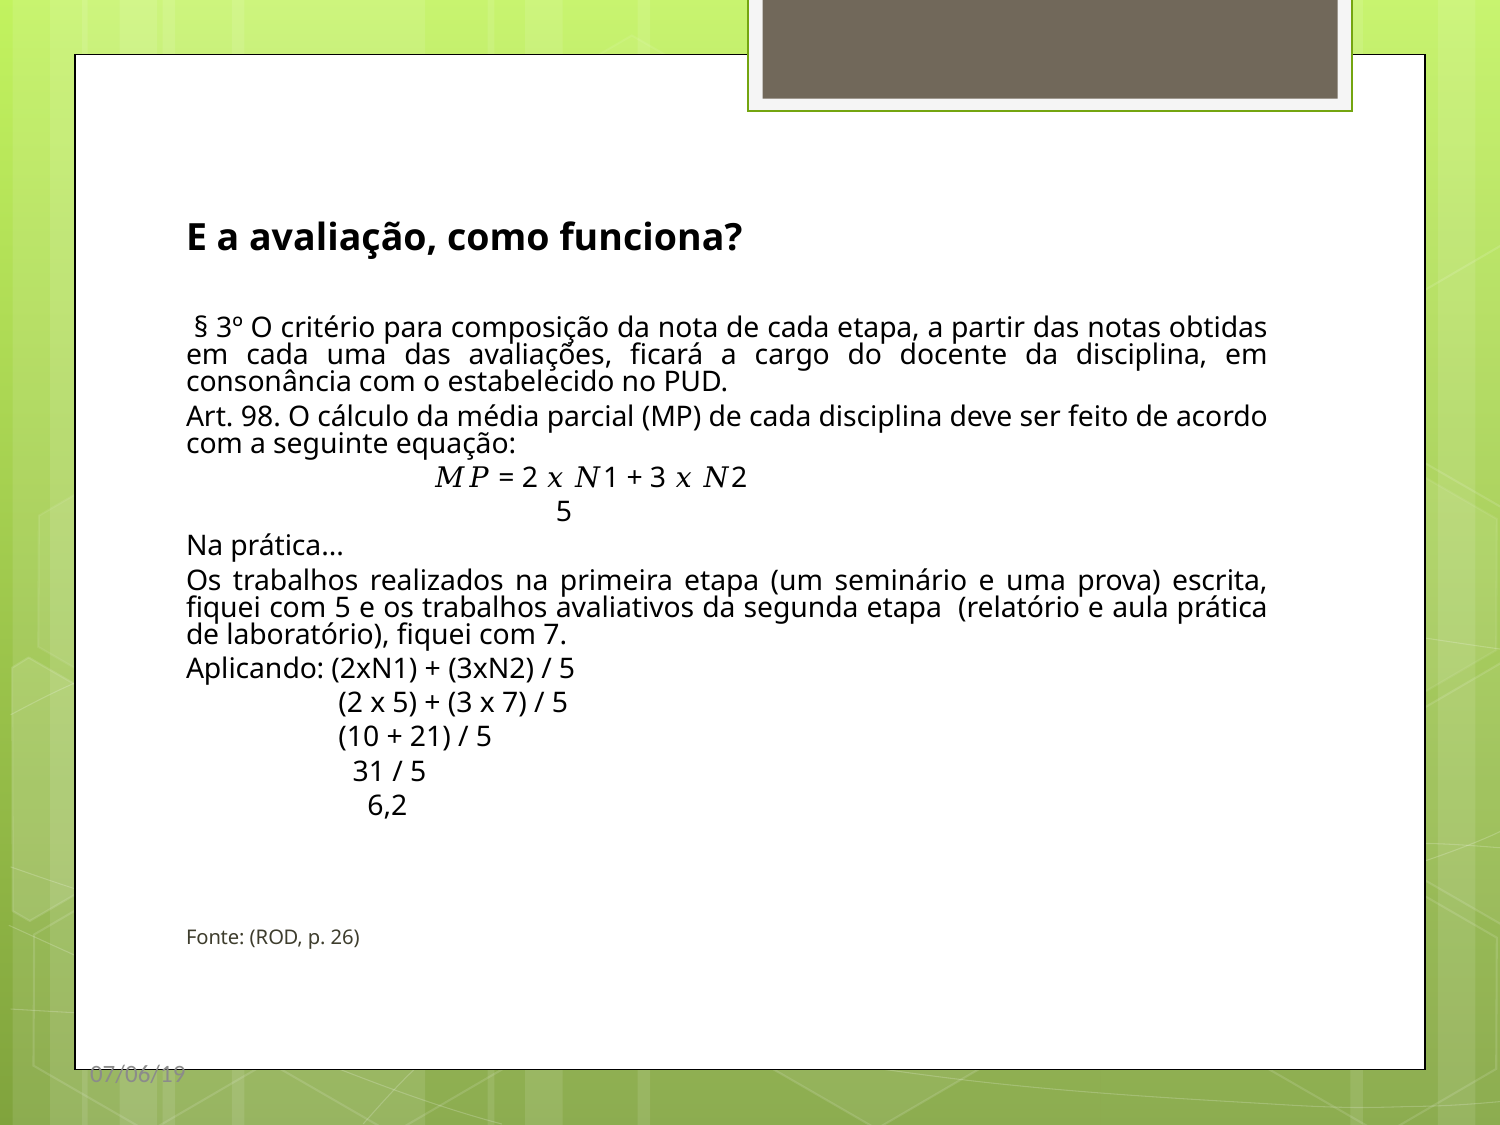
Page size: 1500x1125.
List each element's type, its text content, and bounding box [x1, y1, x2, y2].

text_box 07/06/19 [75, 1042, 425, 1103]
list § 3º O critério para composição da nota de cada etapa, a partir das notas obtidas em cada uma das avaliações, ficará a cargo do docente da disciplina, em consonância com o estabelecido no PUD. Art. 98. O cálculo da média parcial (MP) de cada disciplina deve ser feito de acordo com a seguinte equação: 𝑀𝑃 = 2 𝑥 𝑁1 + 3 𝑥 𝑁2 5 Na prática... Os trabalhos realizados na primeira etapa (um seminário e uma prova) escrita, fiquei com 5 e os trabalhos avaliativos da segunda etapa (relatório e aula prática de laboratório), fiquei com 7. Aplicando: (2xN1) + (3xN2) / 5 (2 x 5) + (3 x 7) / 5 (10 + 21) / 5 31 / 5 6,2 Fonte: (ROD, p. 26) [171, 308, 1283, 957]
title E a avaliação, como funciona? [171, 168, 1324, 356]
